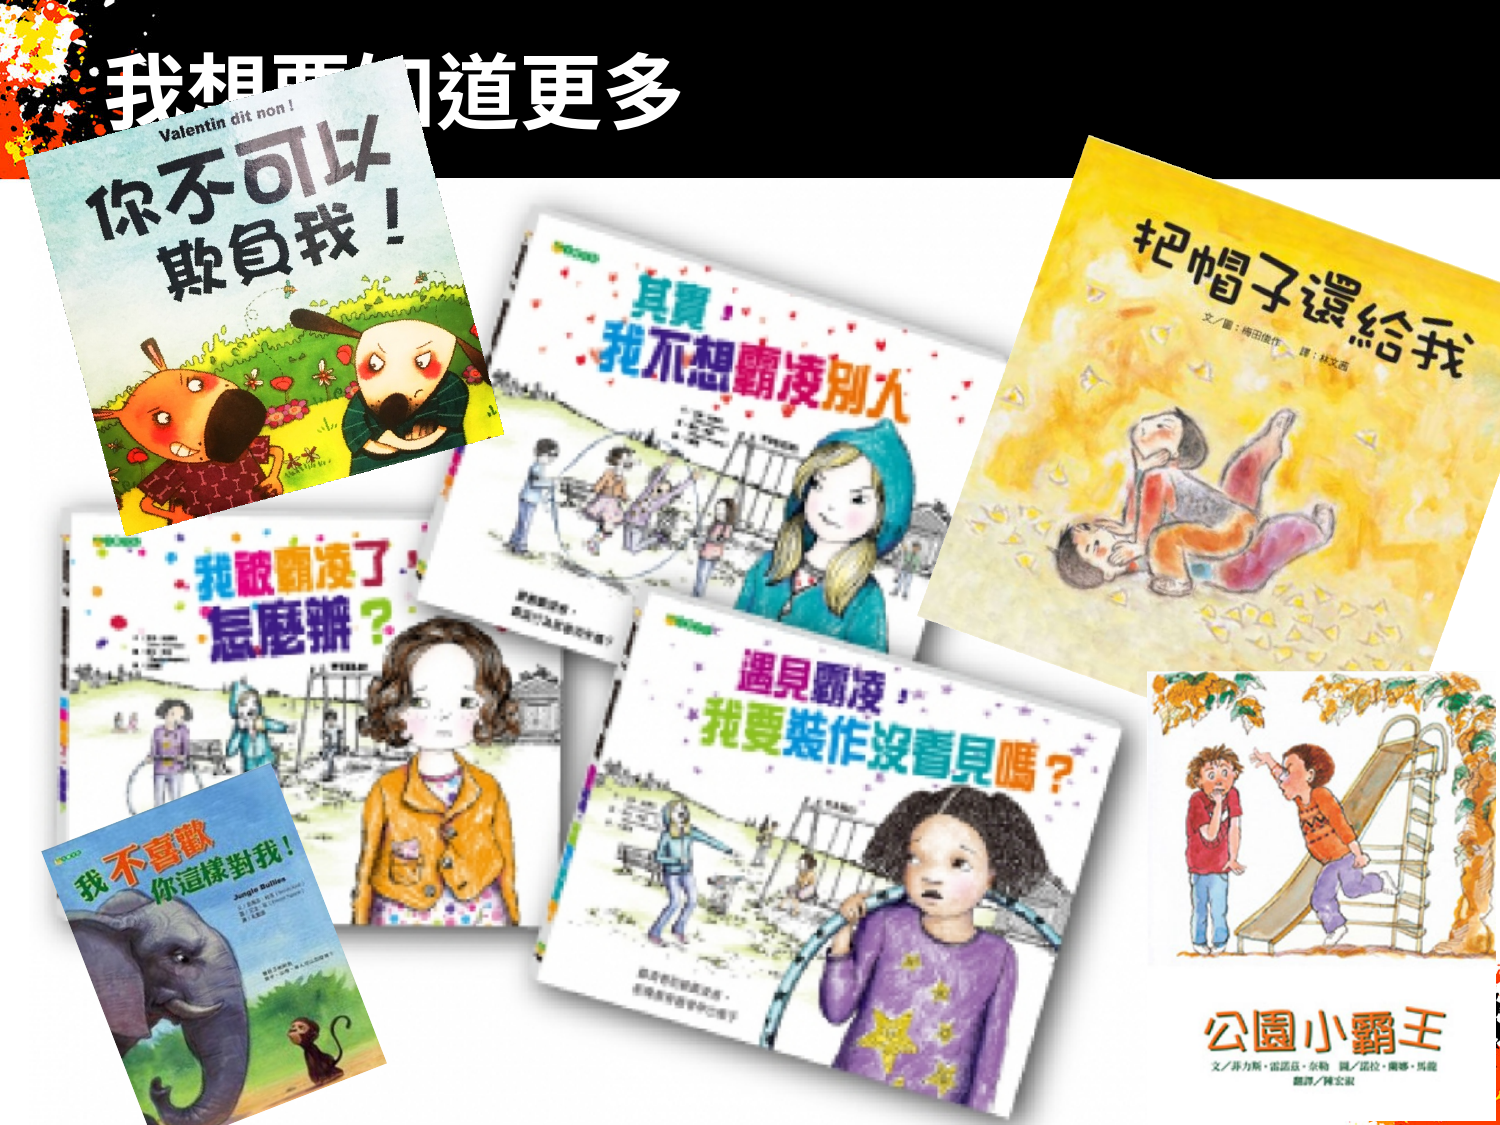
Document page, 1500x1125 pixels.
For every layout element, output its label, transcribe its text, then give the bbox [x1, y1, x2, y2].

title 我想要知道更多 [88, 2, 1500, 179]
picture [23, 54, 1500, 1125]
